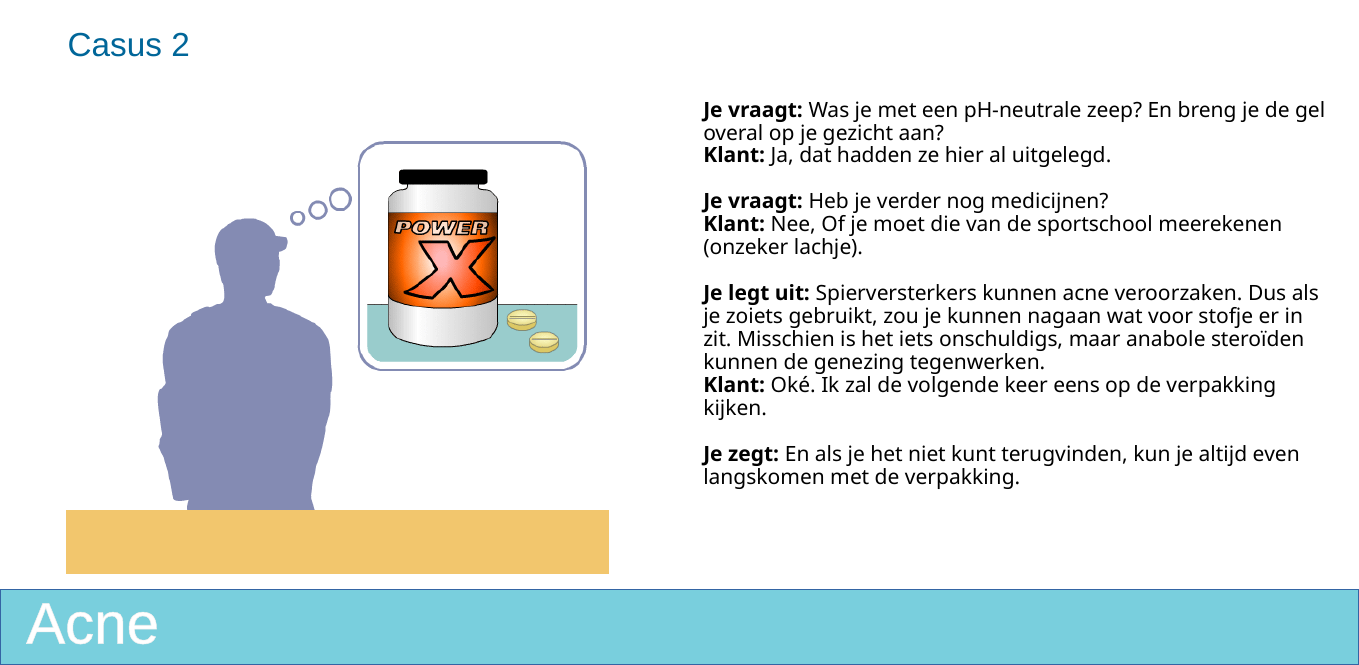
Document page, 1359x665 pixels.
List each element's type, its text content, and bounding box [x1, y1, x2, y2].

picture [66, 118, 609, 574]
text_box Je vraagt: Was je met een pH-neutrale zeep? En breng je de gel overal op je gezicht aan? Klant: Ja, dat hadden ze hier al uitgelegd. Je vraagt: Heb je verder nog medicijnen? Klant: Nee, Of je moet die van de sportschool meerekenen (onzeker lachje). Je legt uit: Spierversterkers kunnen acne veroorzaken. Dus als je zoiets gebruikt, zou je kunnen nagaan wat voor stofje er in zit. Misschien is het iets onschuldigs, maar anabole steroïden kunnen de genezing tegenwerken. Klant: Oké. Ik zal de volgende keer eens op de verpakking kijken. Je zegt: En als je het niet kunt terugvinden, kun je altijd even langskomen met de verpakking. [688, 91, 1349, 515]
text_box [0, 589, 1359, 665]
title Acne [26, 590, 448, 665]
title Casus 2 [67, 26, 1291, 101]
